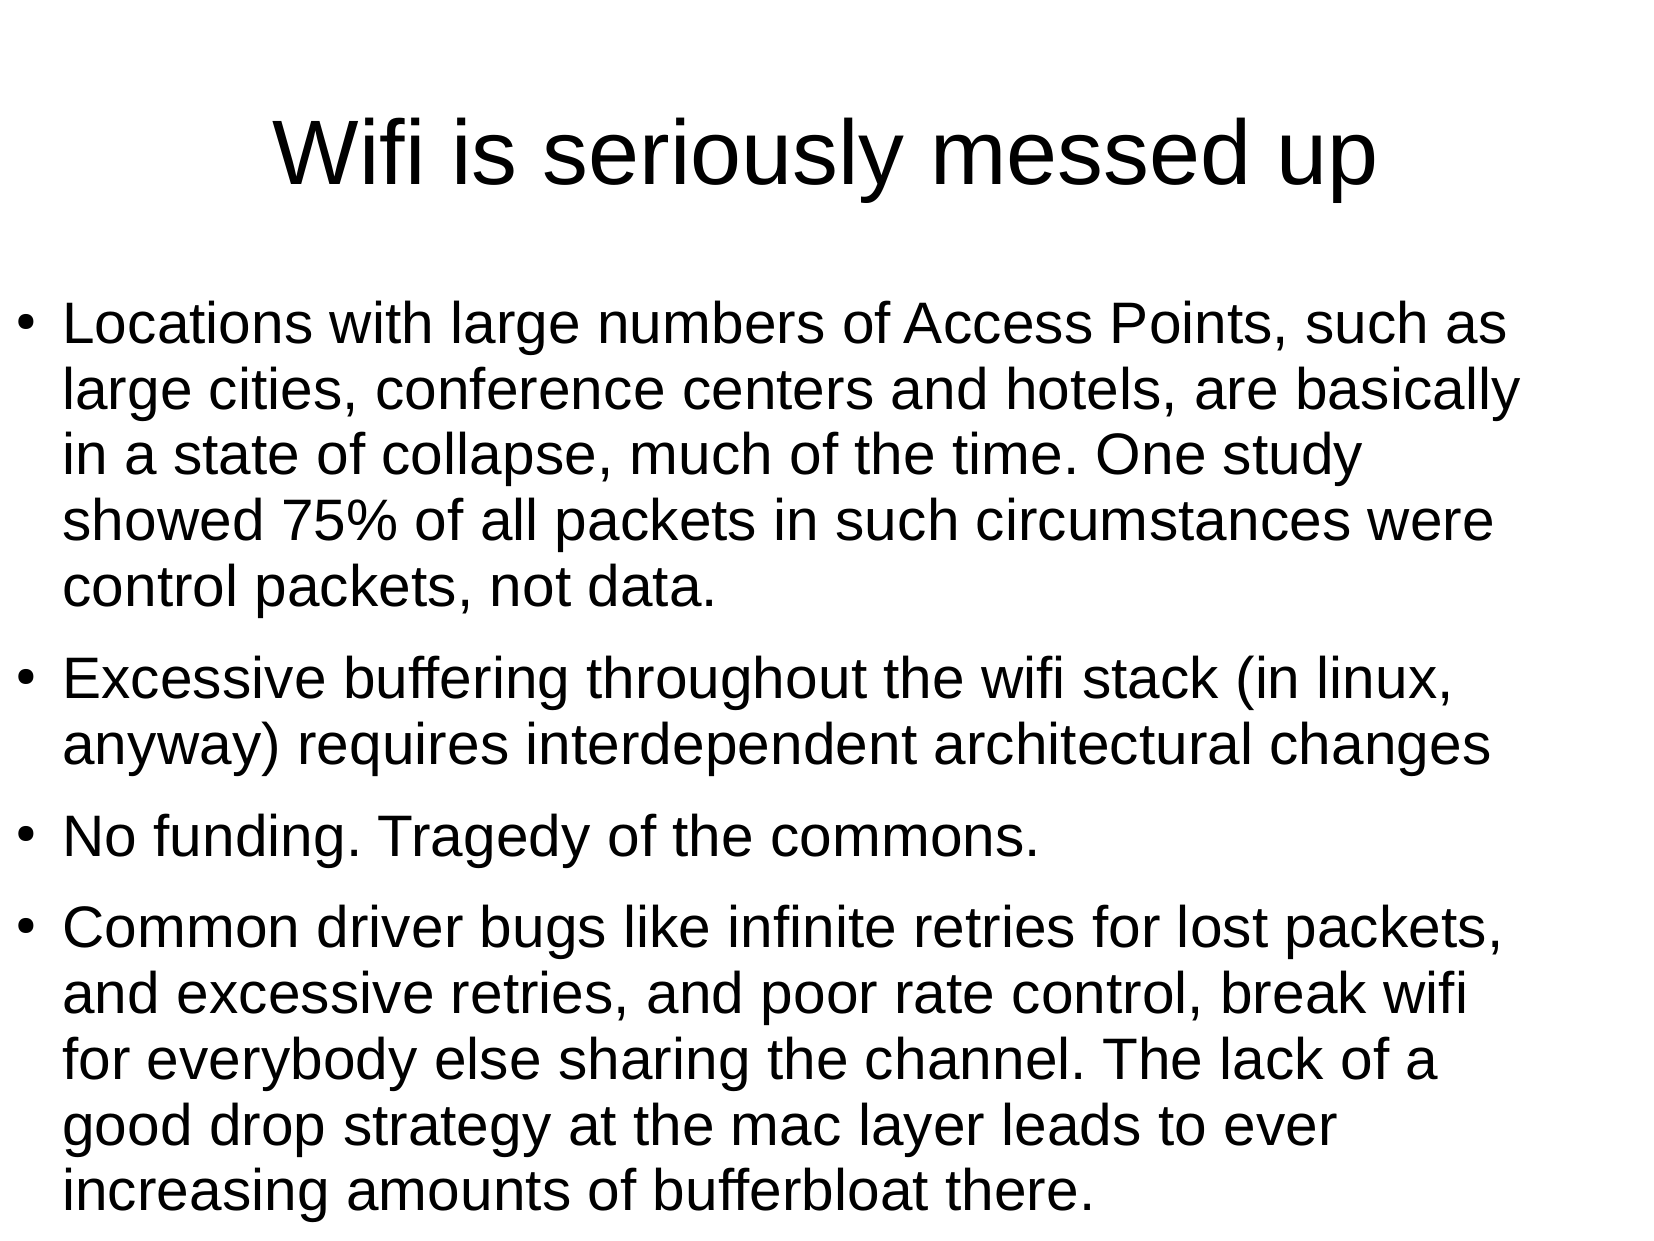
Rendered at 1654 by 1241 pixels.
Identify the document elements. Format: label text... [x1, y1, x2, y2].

list Locations with large numbers of Access Points, such as large cities, conference centers and hotels, are basically in a state of collapse, much of the time. One study showed 75% of all packets in such circumstances were control packets, not data. Excessive buffering throughout the wifi stack (in linux, anyway) requires interdependent architectural changes No funding. Tragedy of the commons. Common driver bugs like infinite retries for lost packets, and excessive retries, and poor rate control, break wifi for everybody else sharing the channel. The lack of a good drop strategy at the mac layer leads to ever increasing amounts of bufferbloat there. [0, 290, 1538, 1241]
title Wifi is seriously messed up [82, 49, 1571, 257]
